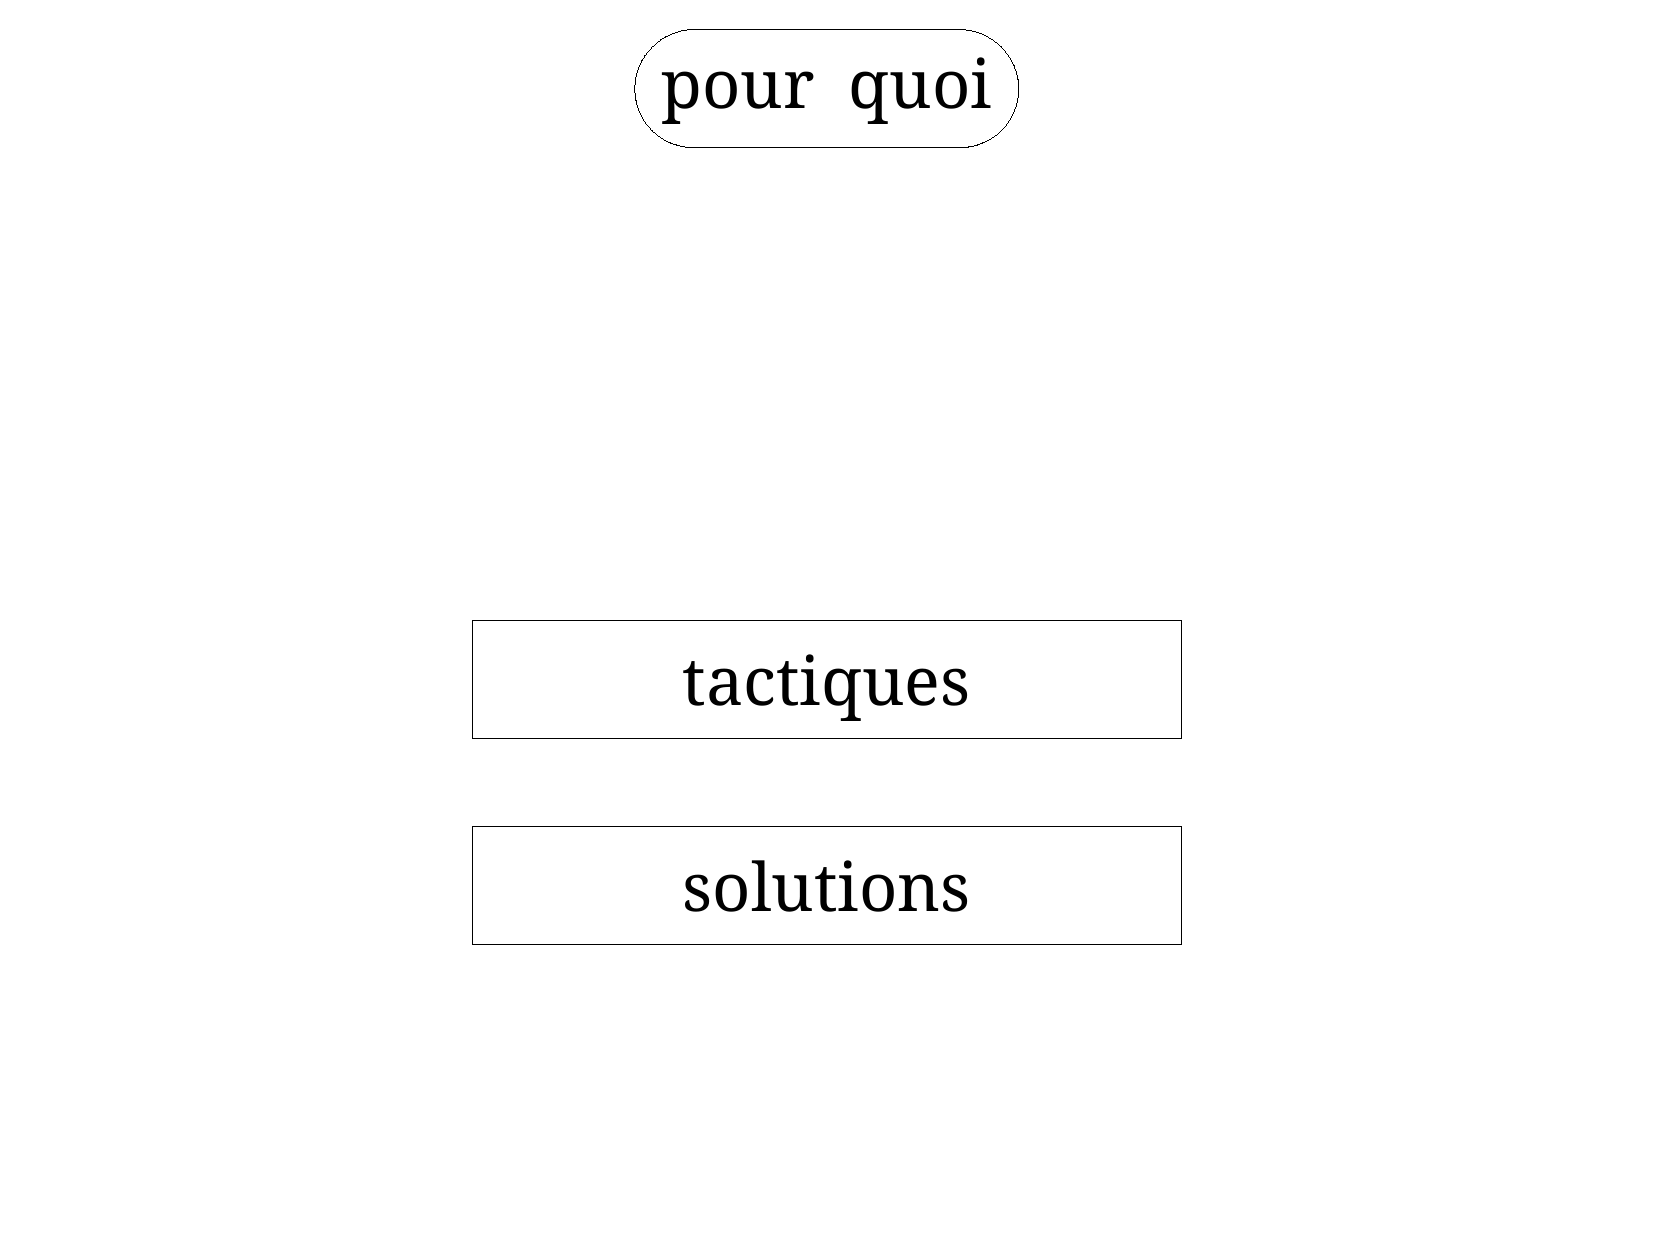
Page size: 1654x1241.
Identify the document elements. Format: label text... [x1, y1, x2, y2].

text_box solutions [472, 826, 1182, 945]
text_box tactiques [472, 620, 1182, 739]
text_box pour quoi [634, 29, 1019, 148]
